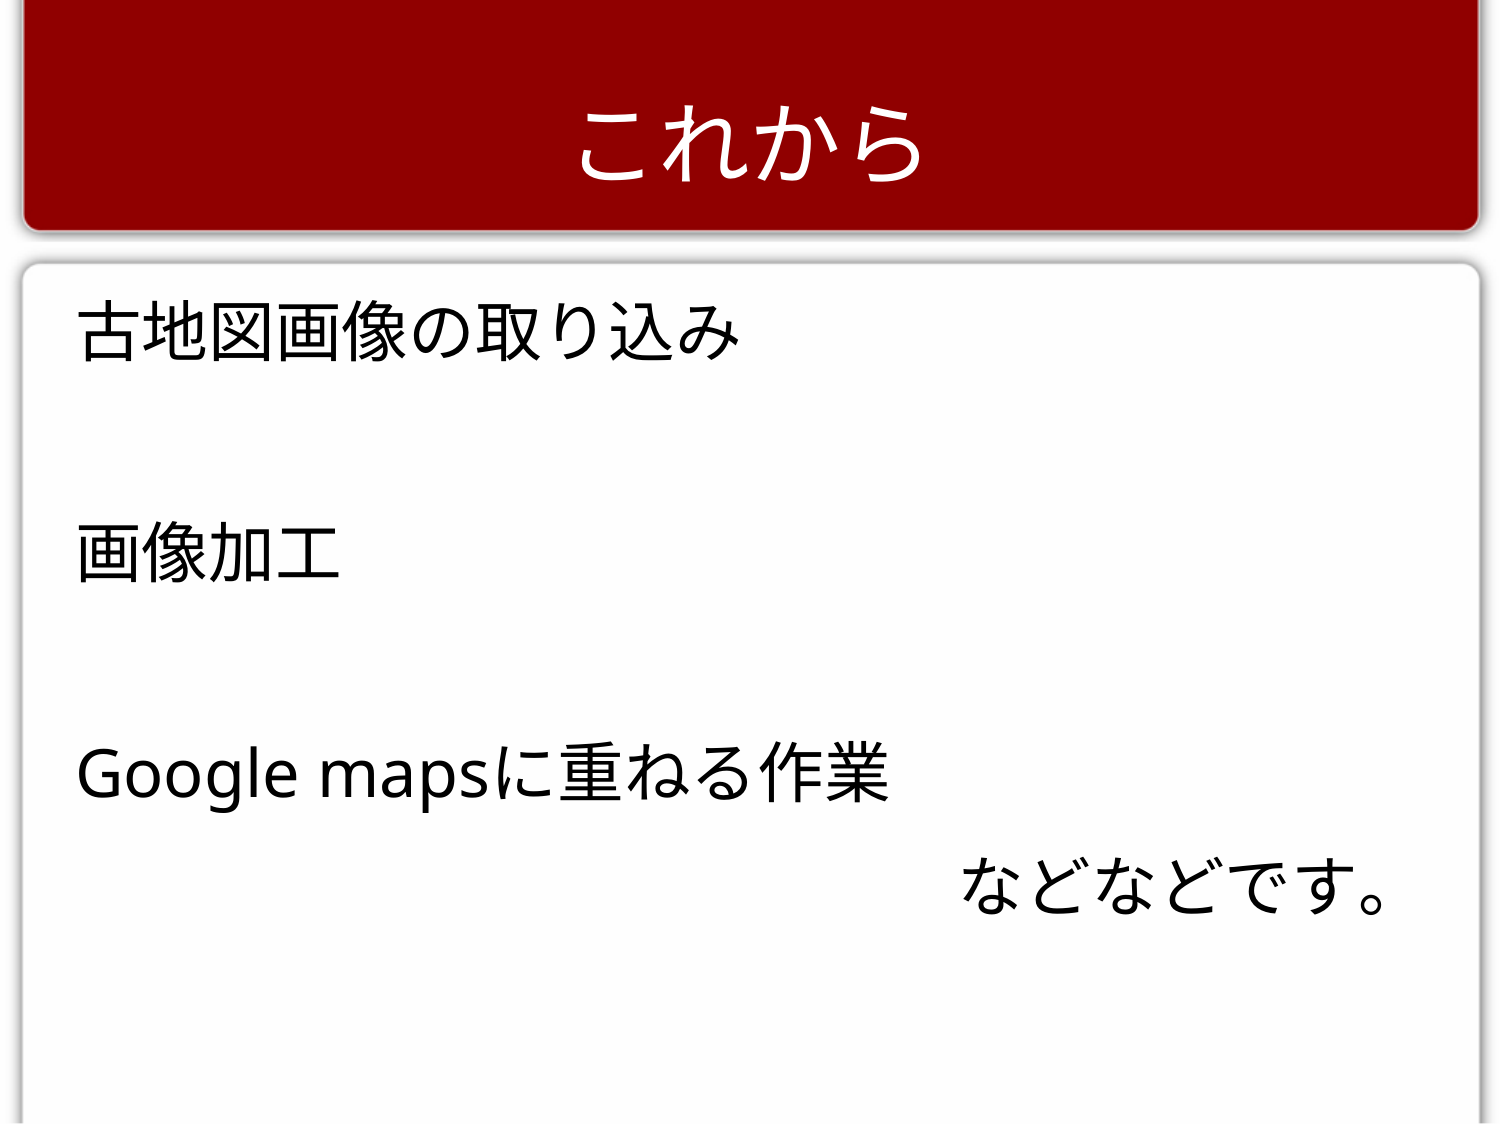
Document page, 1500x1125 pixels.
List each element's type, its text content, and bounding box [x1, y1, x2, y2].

title これから [75, 28, 1426, 250]
picture [0, 0, 1500, 1125]
list 古地図画像の取り込み 画像加工 Google mapsに重ねる作業 などなどです。 [75, 278, 1426, 991]
